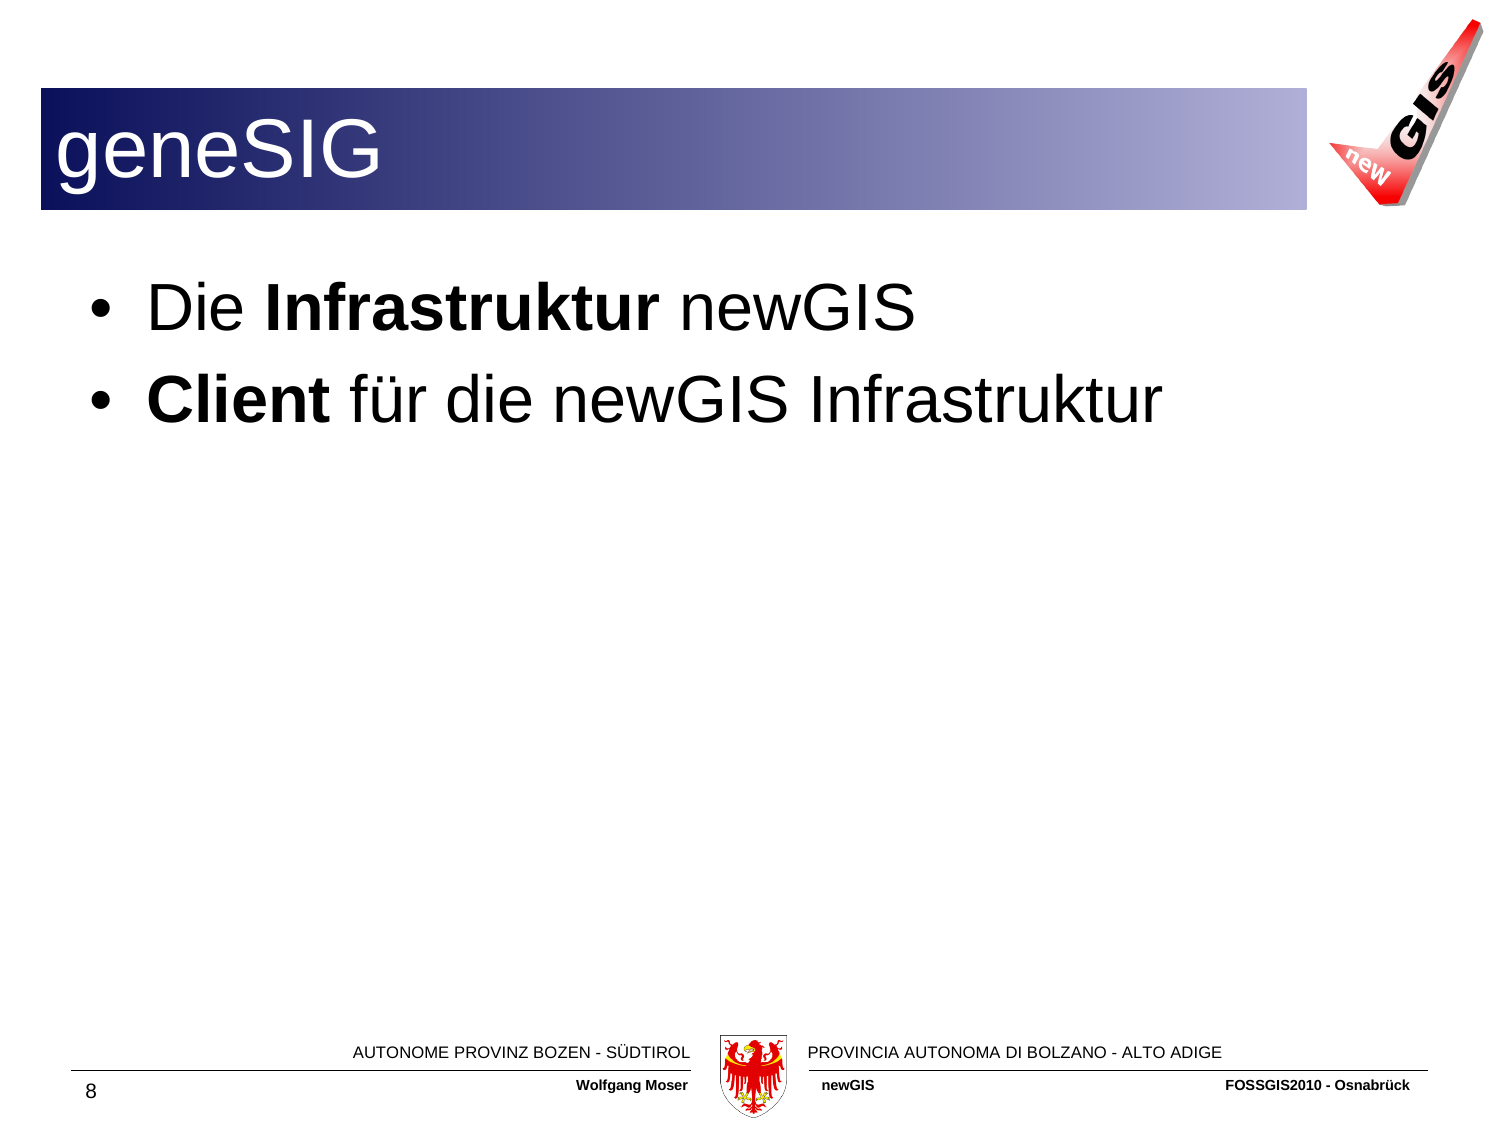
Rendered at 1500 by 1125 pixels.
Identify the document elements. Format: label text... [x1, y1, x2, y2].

picture [1328, 18, 1485, 207]
picture [720, 1035, 787, 1118]
list Die Infrastruktur newGIS Client für die newGIS Infrastruktur [75, 262, 1426, 1006]
text_box geneSIG [41, 88, 1307, 210]
